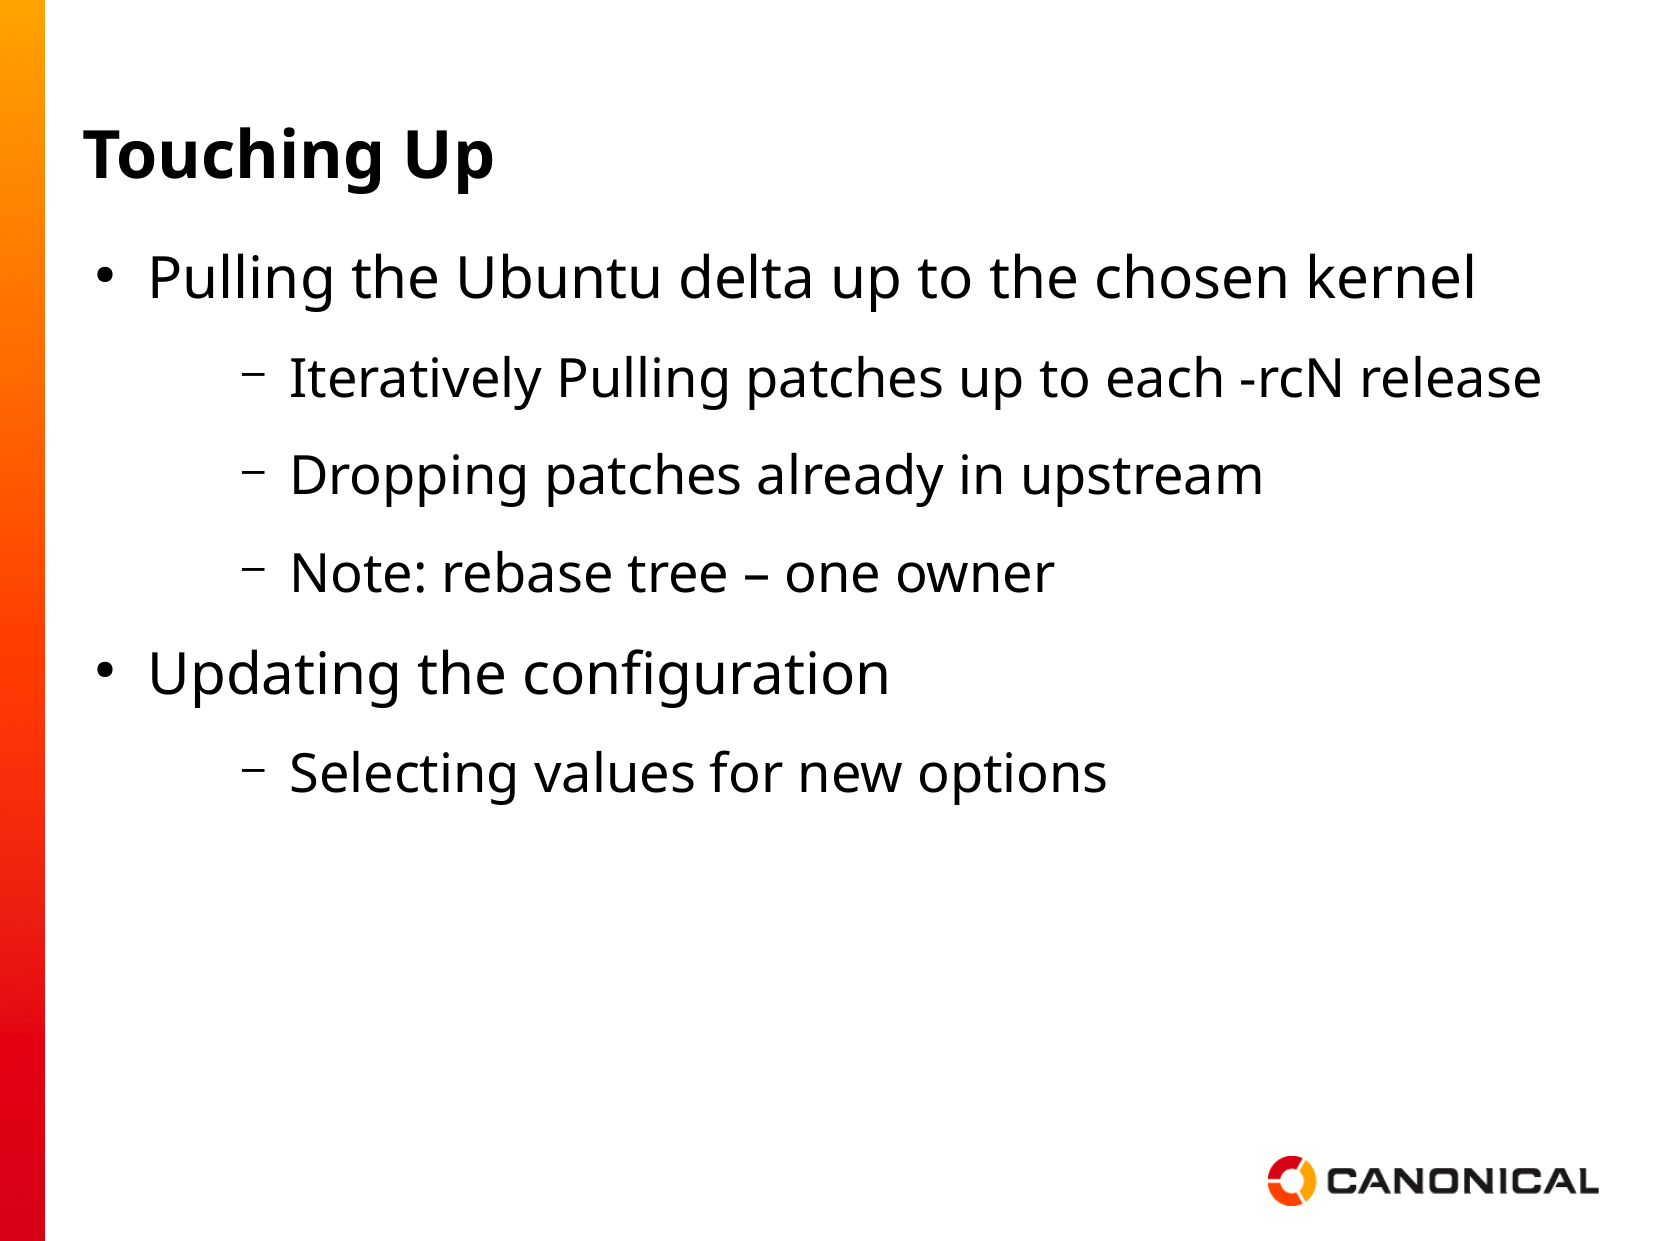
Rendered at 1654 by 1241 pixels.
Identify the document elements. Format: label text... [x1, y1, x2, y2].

picture [1268, 1156, 1599, 1206]
picture [0, 0, 45, 1241]
title Touching Up [82, 56, 1571, 236]
list Pulling the Ubuntu delta up to the chosen kernel Iteratively Pulling patches up to each -rcN release Dropping patches already in upstream Note: rebase tree – one owner Updating the configuration Selecting values for new options [76, 236, 1589, 1055]
